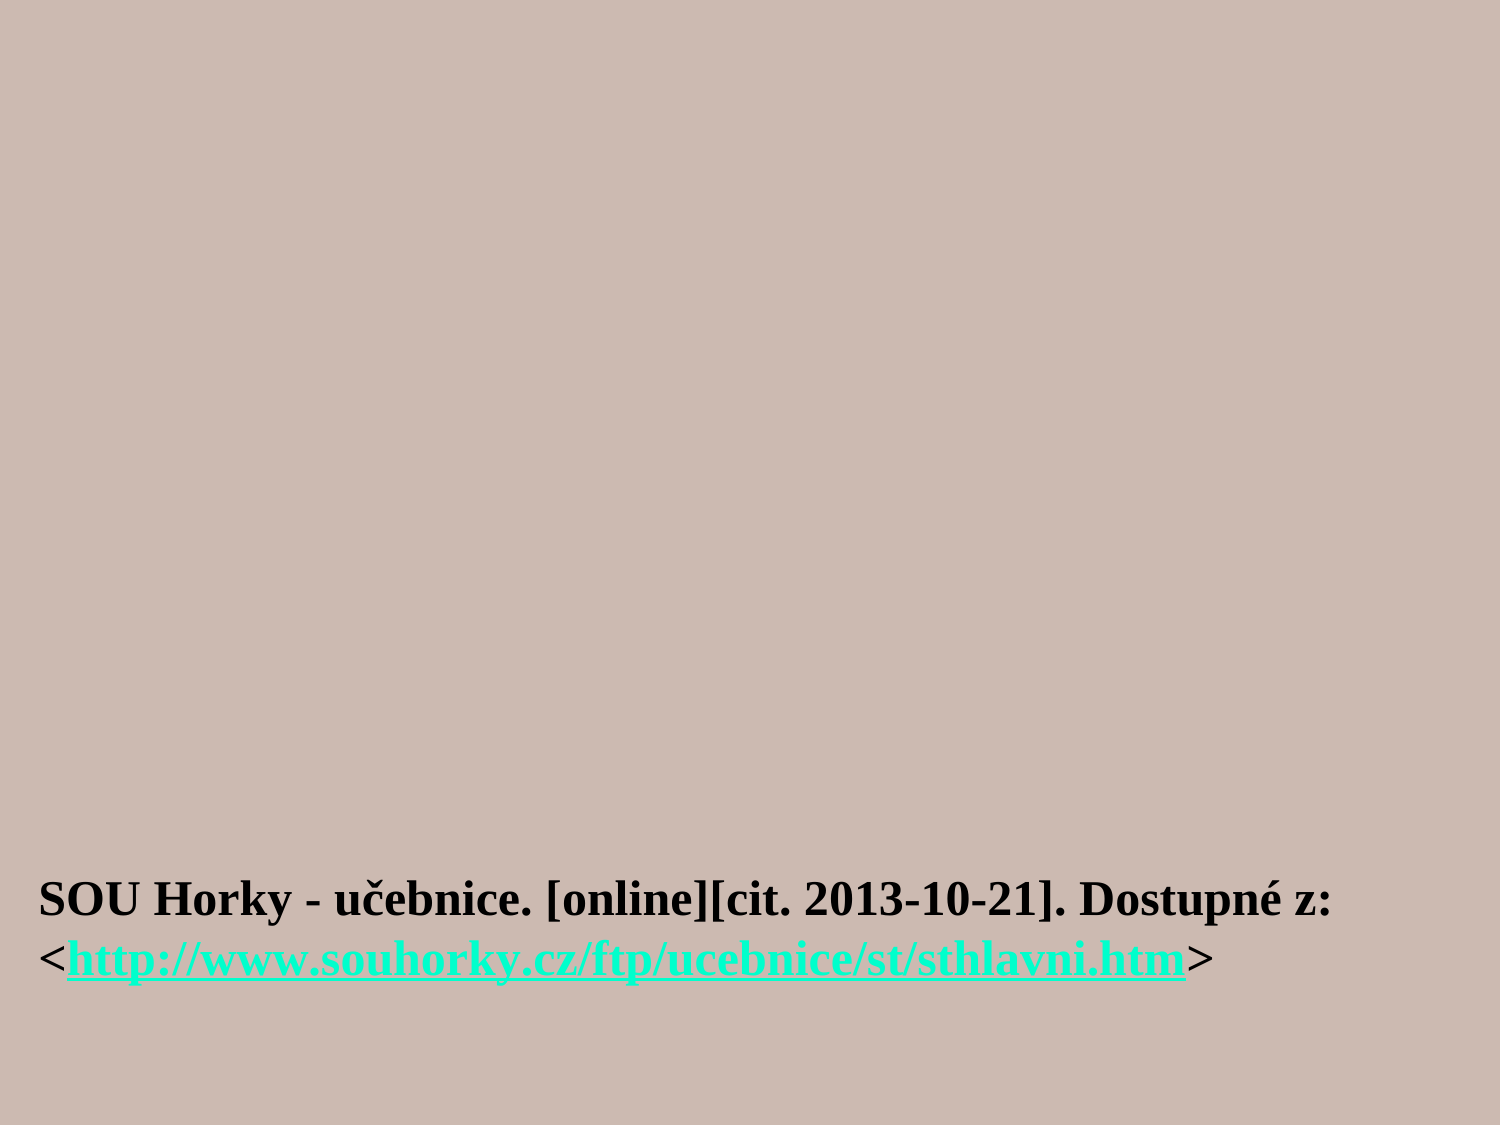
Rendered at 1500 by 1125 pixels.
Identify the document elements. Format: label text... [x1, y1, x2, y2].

text_box SOU Horky - učebnice. [online][cit. 2013-10-21]. Dostupné z: <http://www.souhorky.cz/ftp/ucebnice/st/sthlavni.htm> [23, 857, 1465, 1054]
